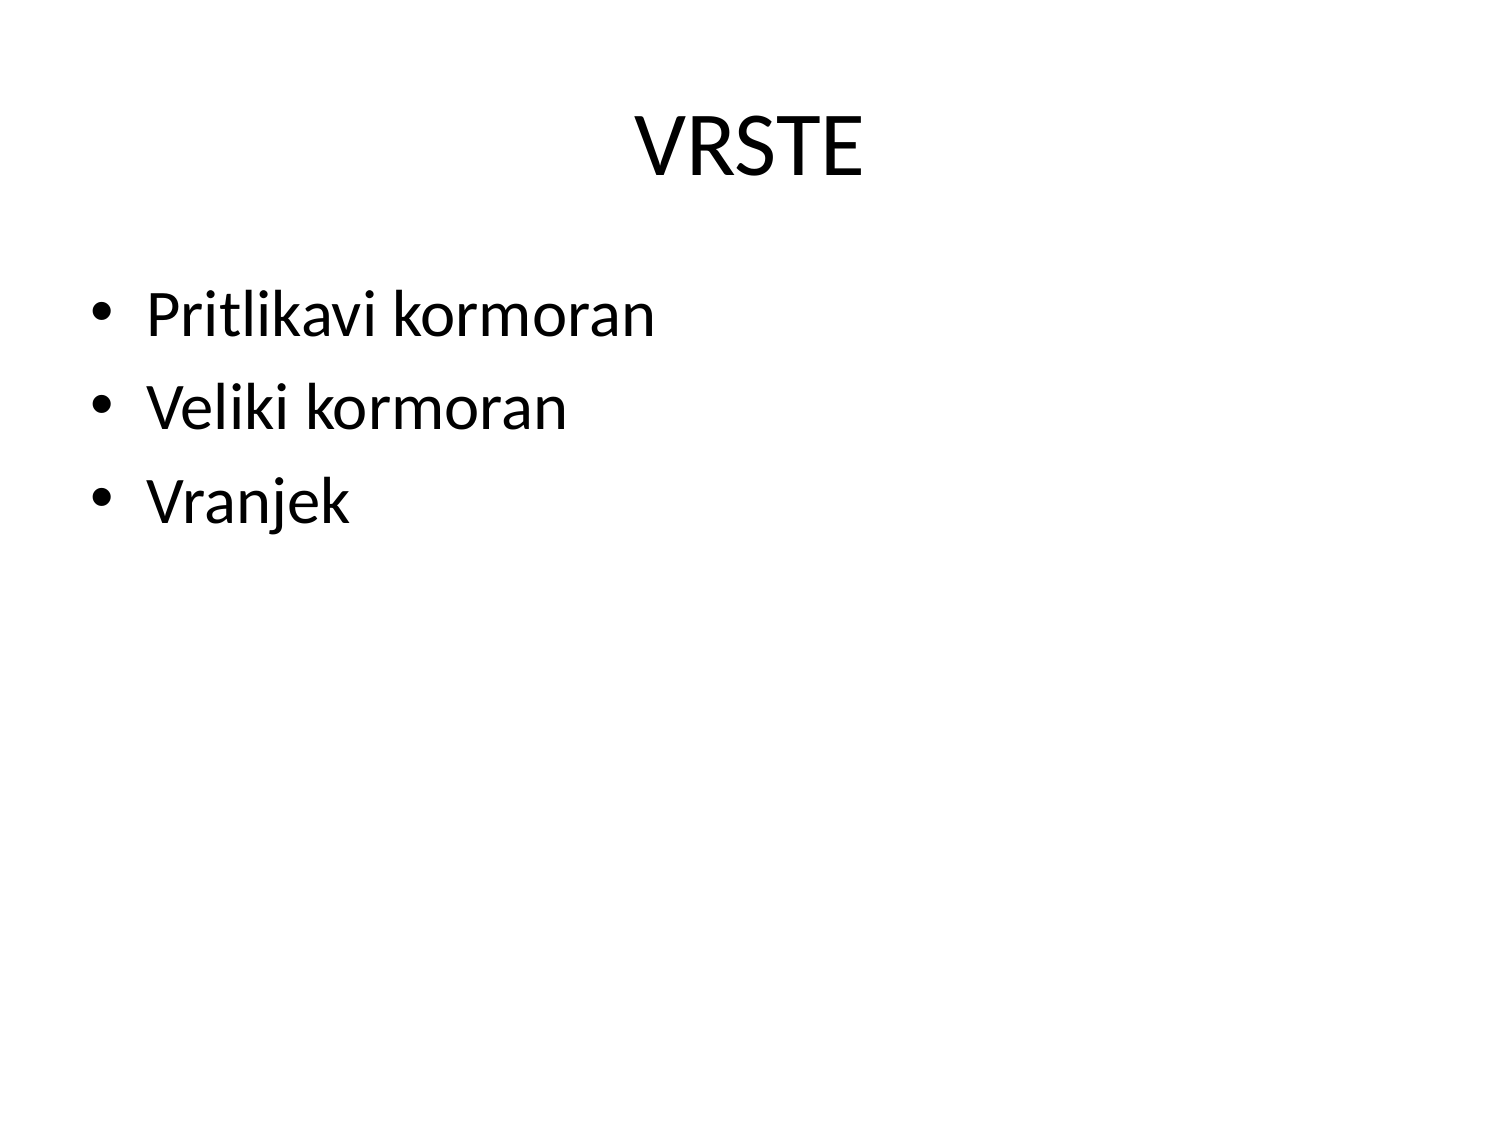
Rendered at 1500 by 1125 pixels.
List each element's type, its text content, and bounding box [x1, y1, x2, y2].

title VRSTE [75, 45, 1425, 233]
list Pritlikavi kormoran Veliki kormoran Vranjek [75, 262, 1425, 1005]
